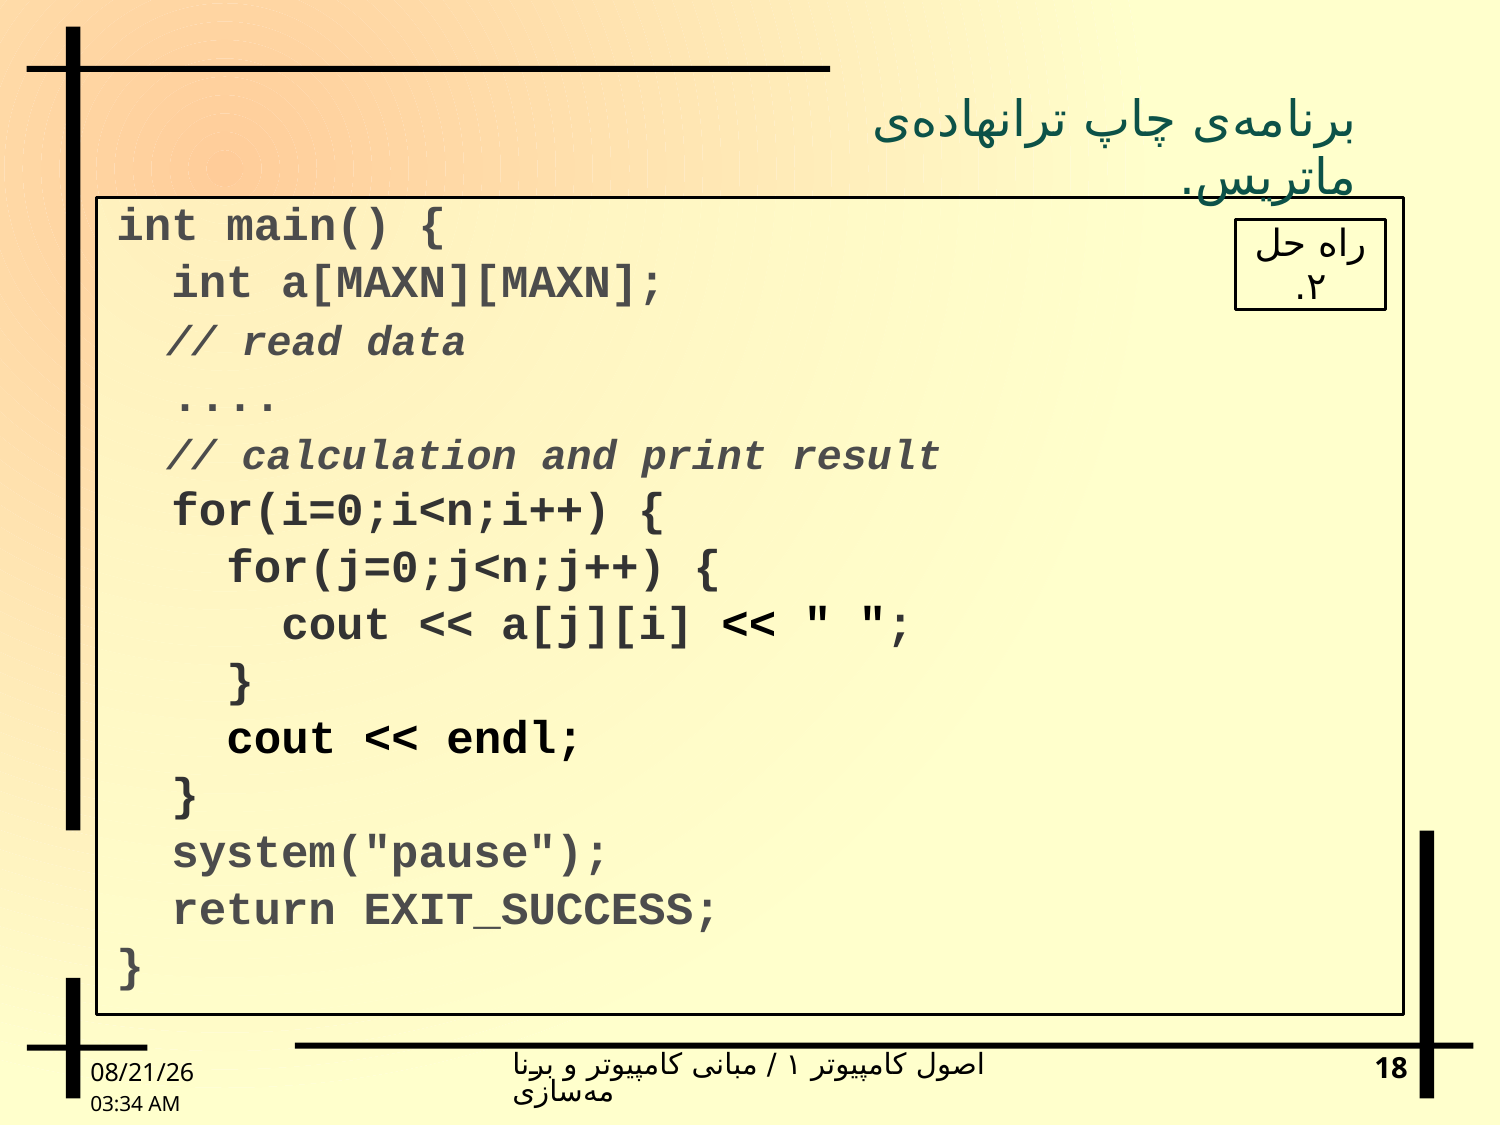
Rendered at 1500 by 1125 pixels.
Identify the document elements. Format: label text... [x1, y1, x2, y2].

list برنامه‌ی چاپ ترانهاده‌ی ماتریس. [787, 89, 1410, 169]
list راه حل ۲. [1235, 219, 1386, 285]
list int main() { int a[MAXN][MAXN]; // read data .... // calculation and print result for(i=0;i<n;i++) { for(j=0;j<n;j++) { cout << a[j][i] << " "; } cout << endl; } system("pause"); return EXIT_SUCCESS; } [96, 197, 1404, 1015]
